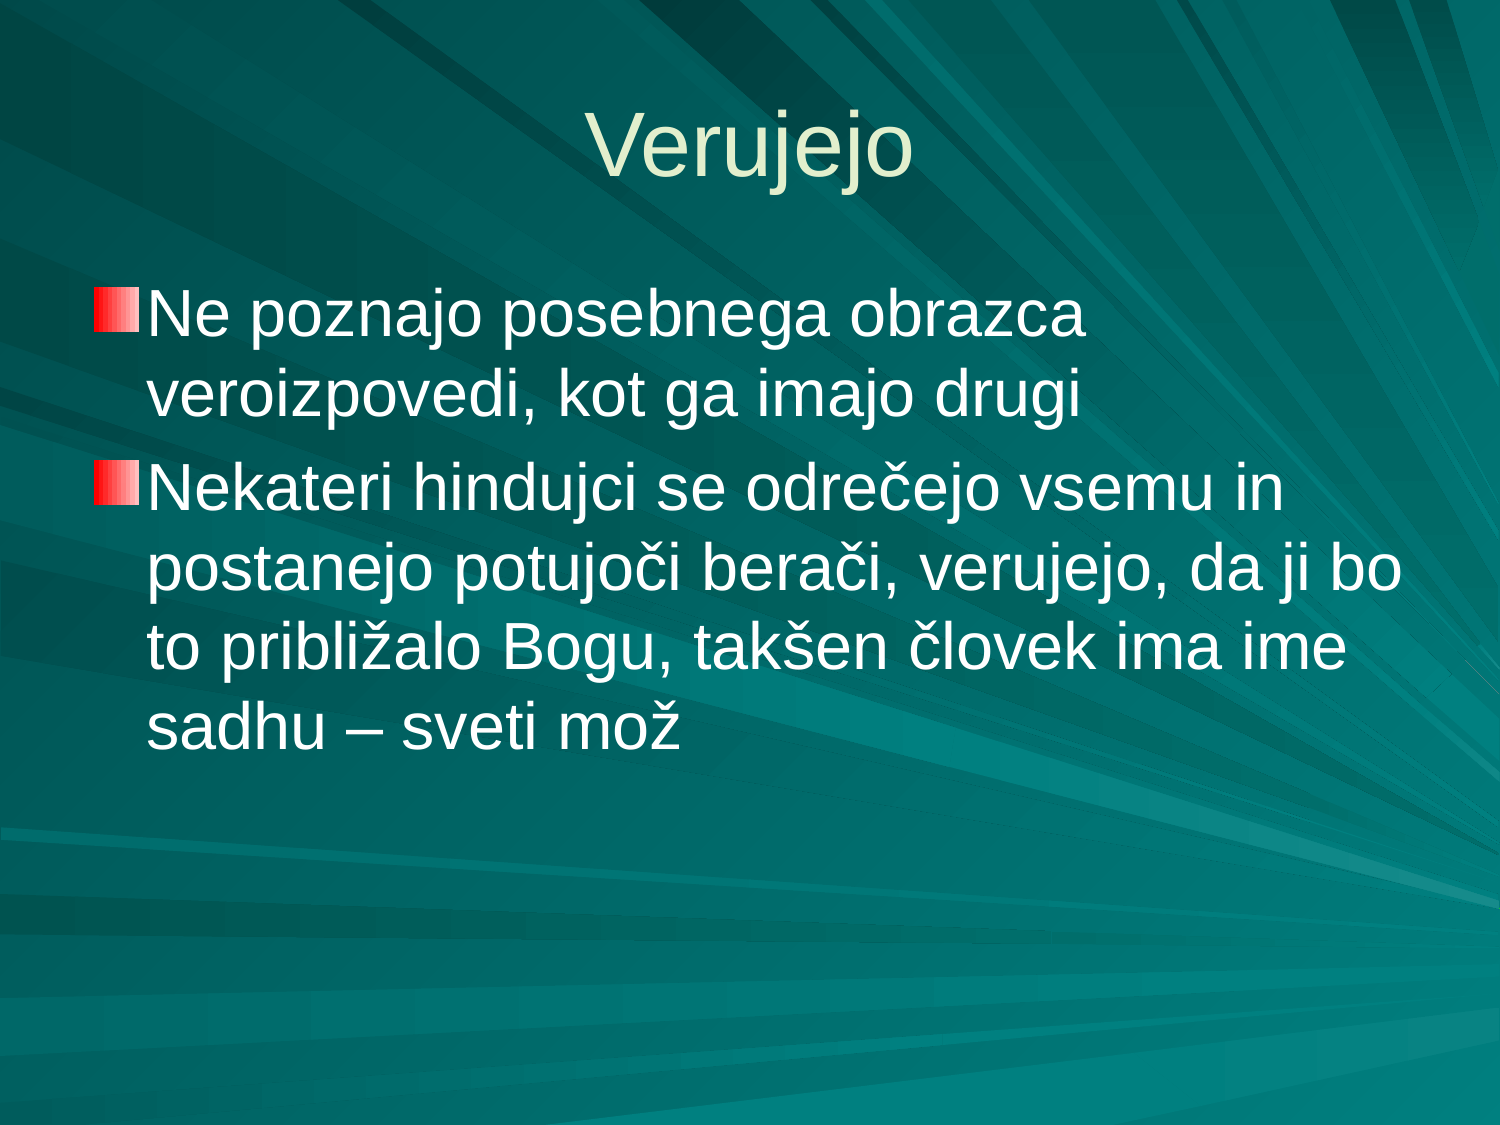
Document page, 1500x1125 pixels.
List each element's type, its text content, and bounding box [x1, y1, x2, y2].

list Ne poznajo posebnega obrazca veroizpovedi, kot ga imajo drugi Nekateri hindujci se odrečejo vsemu in postanejo potujoči berači, verujejo, da ji bo to približalo Bogu, takšen človek ima ime sadhu – sveti mož [75, 262, 1425, 775]
title Verujejo [75, 45, 1425, 234]
